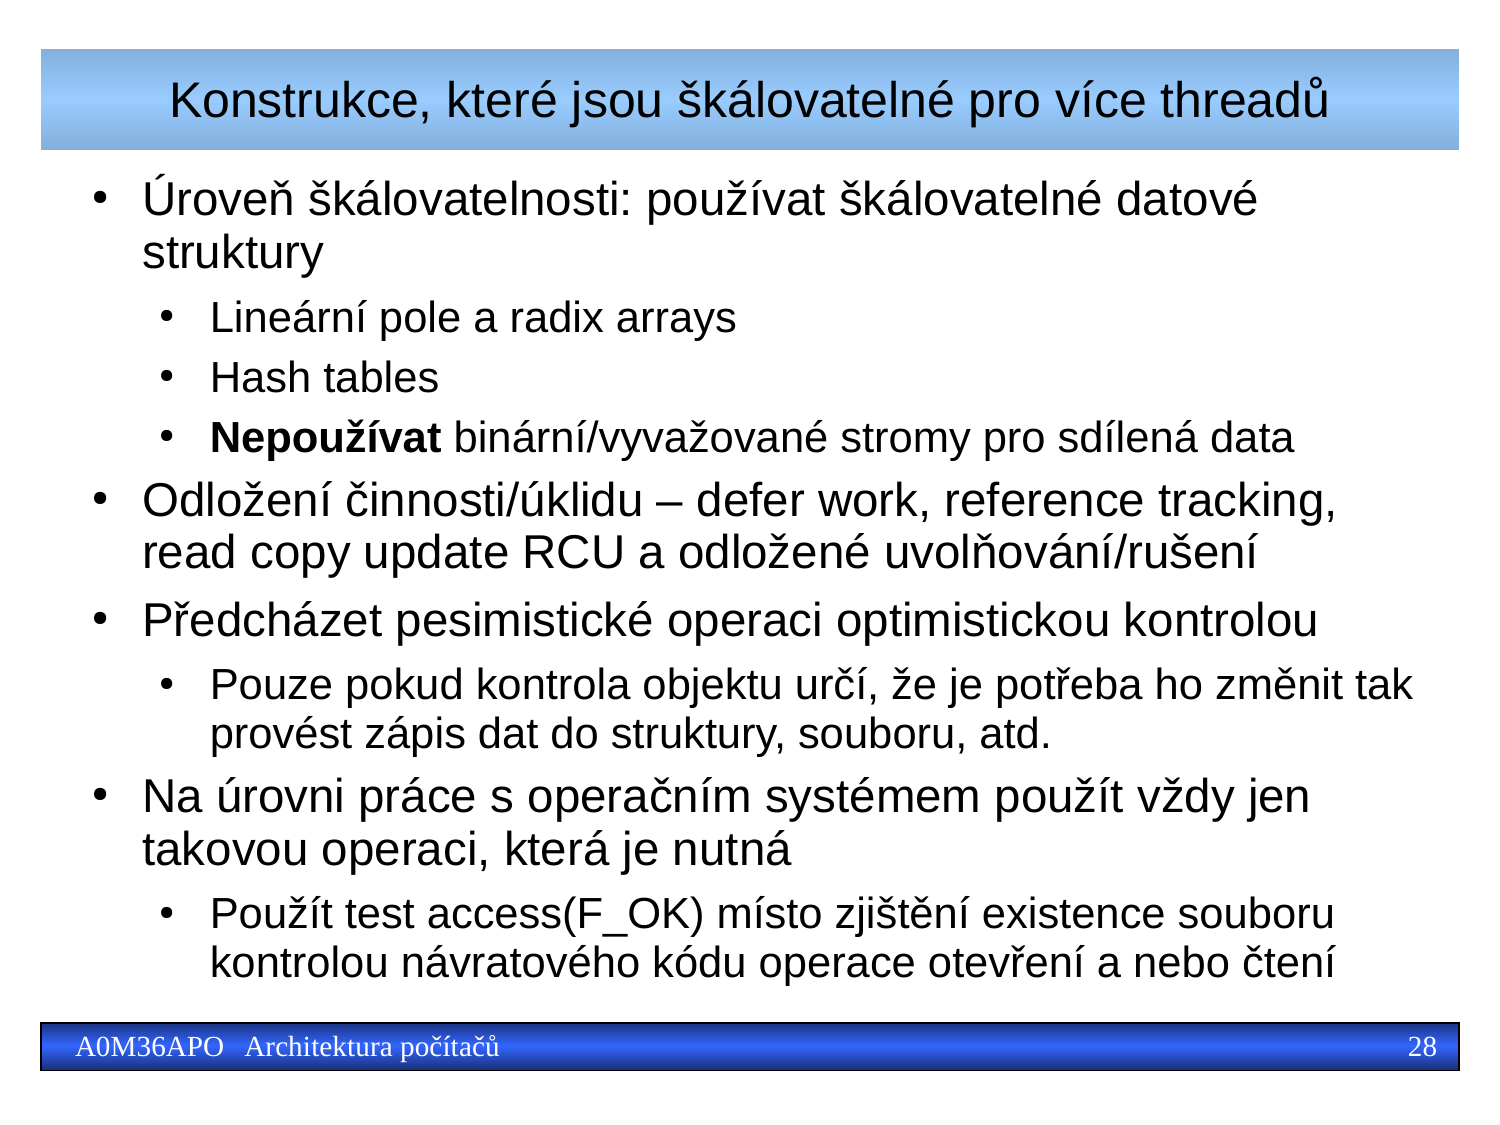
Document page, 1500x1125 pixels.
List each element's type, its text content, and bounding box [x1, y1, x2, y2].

list Úroveň škálovatelnosti: používat škálovatelné datové struktury Lineární pole a radix arrays Hash tables Nepoužívat binární/vyvažované stromy pro sdílená data Odložení činnosti/úklidu – defer work, reference tracking, read copy update RCU a odložené uvolňování/rušení Předcházet pesimistické operaci optimistickou kontrolou Pouze pokud kontrola objektu určí, že je potřeba ho změnit tak provést zápis dat do struktury, souboru, atd. Na úrovni práce s operačním systémem použít vždy jen takovou operaci, která je nutná Použít test access(F_OK) místo zjištění existence souboru kontrolou návratového kódu operace otevření a nebo čtení [75, 172, 1426, 988]
title Konstrukce, které jsou škálovatelné pro více threadů [41, 49, 1459, 150]
